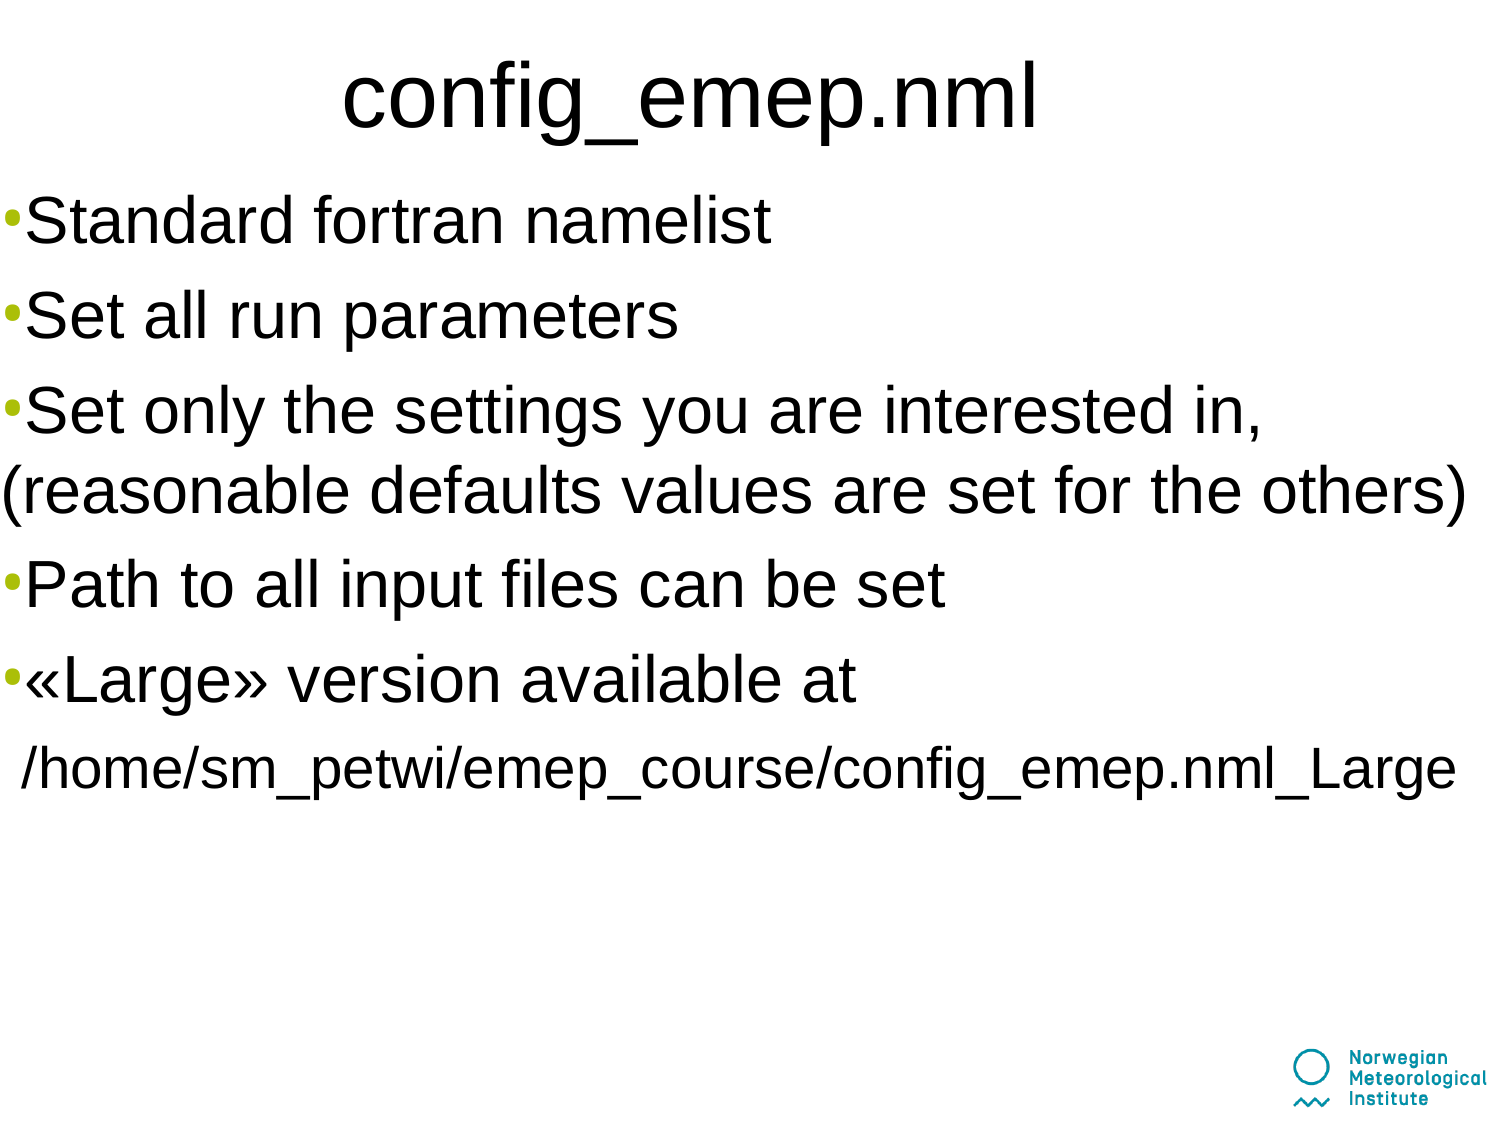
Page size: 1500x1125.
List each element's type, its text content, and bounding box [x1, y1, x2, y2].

title config_emep.nml [113, 3, 1270, 177]
picture [1281, 1035, 1495, 1118]
list Standard fortran namelist Set all run parameters Set only the settings you are interested in, (reasonable defaults values are set for the others) Path to all input files can be set «Large» version available at /home/sm_petwi/emep_course/config_emep.nml_Large [0, 177, 1500, 1004]
